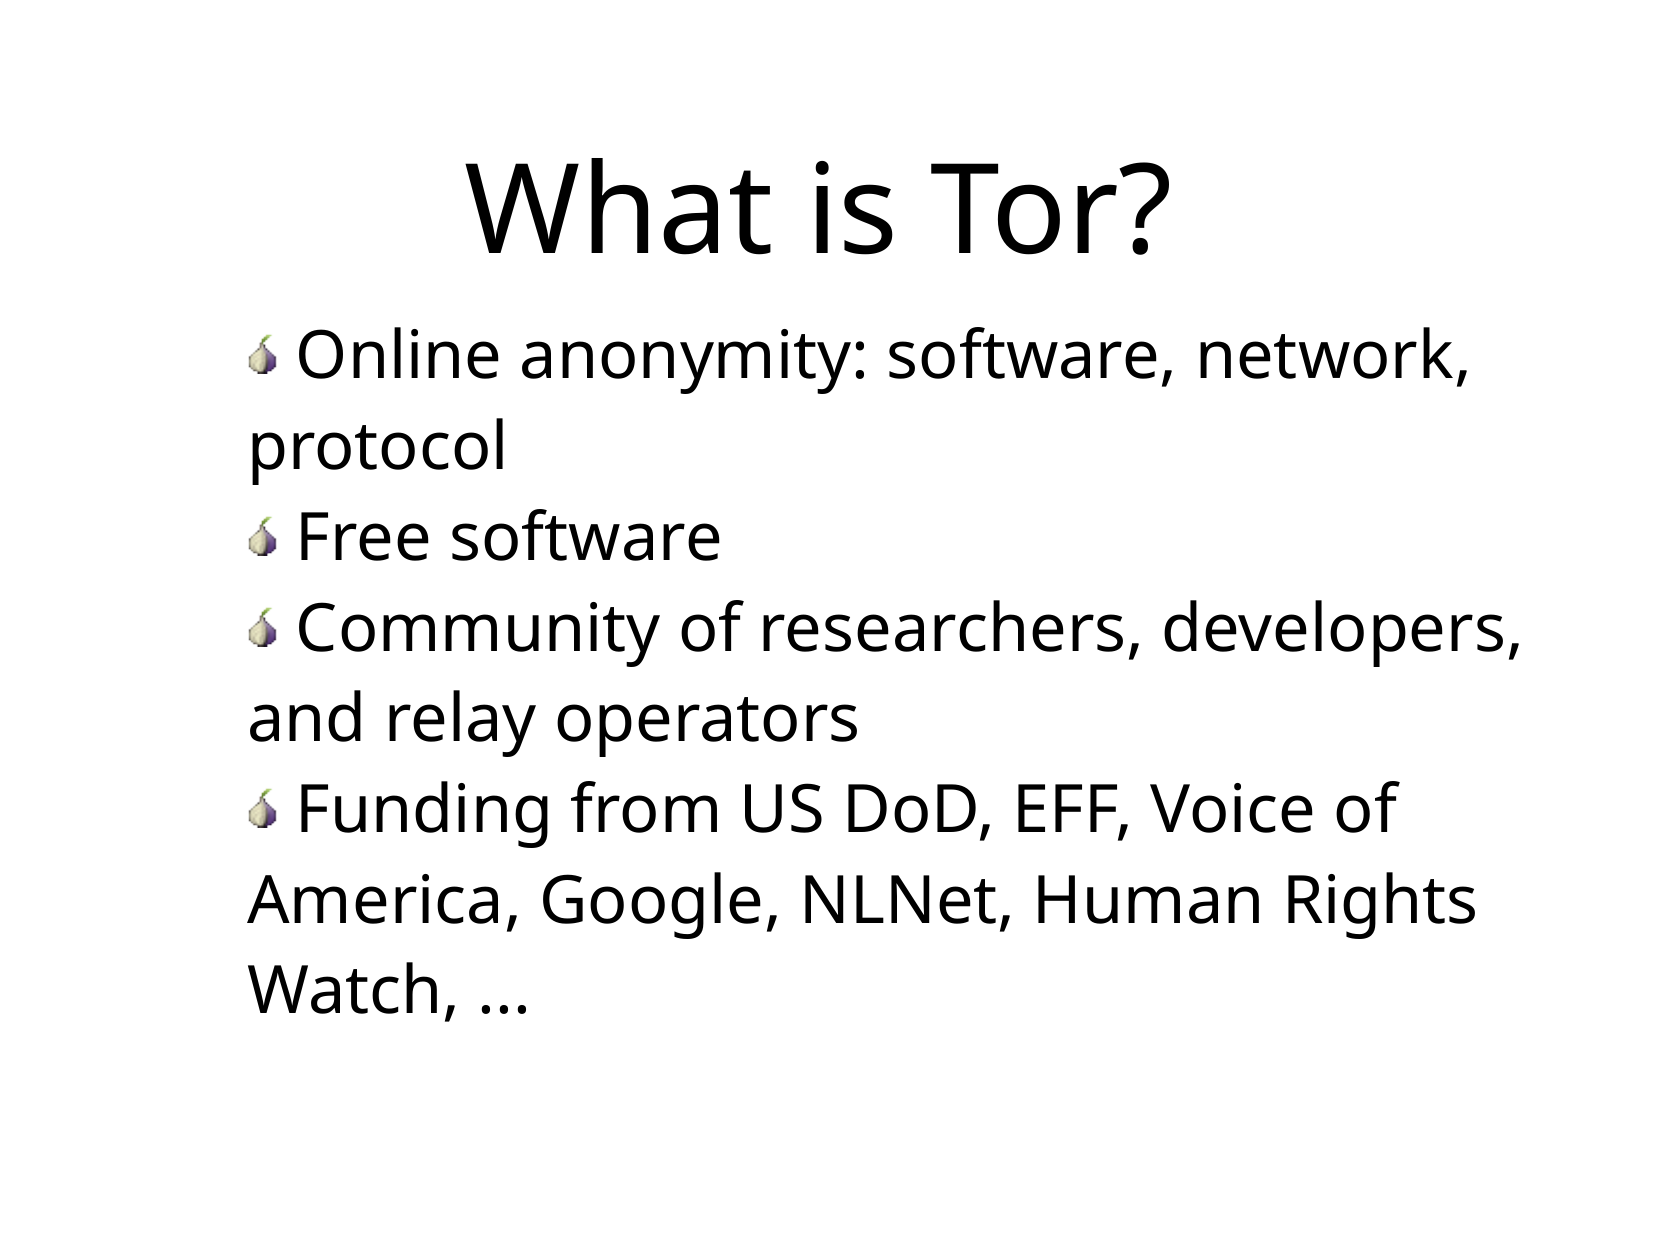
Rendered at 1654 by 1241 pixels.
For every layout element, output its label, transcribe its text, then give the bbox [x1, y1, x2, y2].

text_box Online anonymity: software, network, protocol Free software Community of researchers, developers, and relay operators Funding from US DoD, EFF, Voice of America, Google, NLNet, Human Rights Watch, ... [232, 300, 1463, 999]
text_box What is Tor? [450, 112, 1238, 300]
